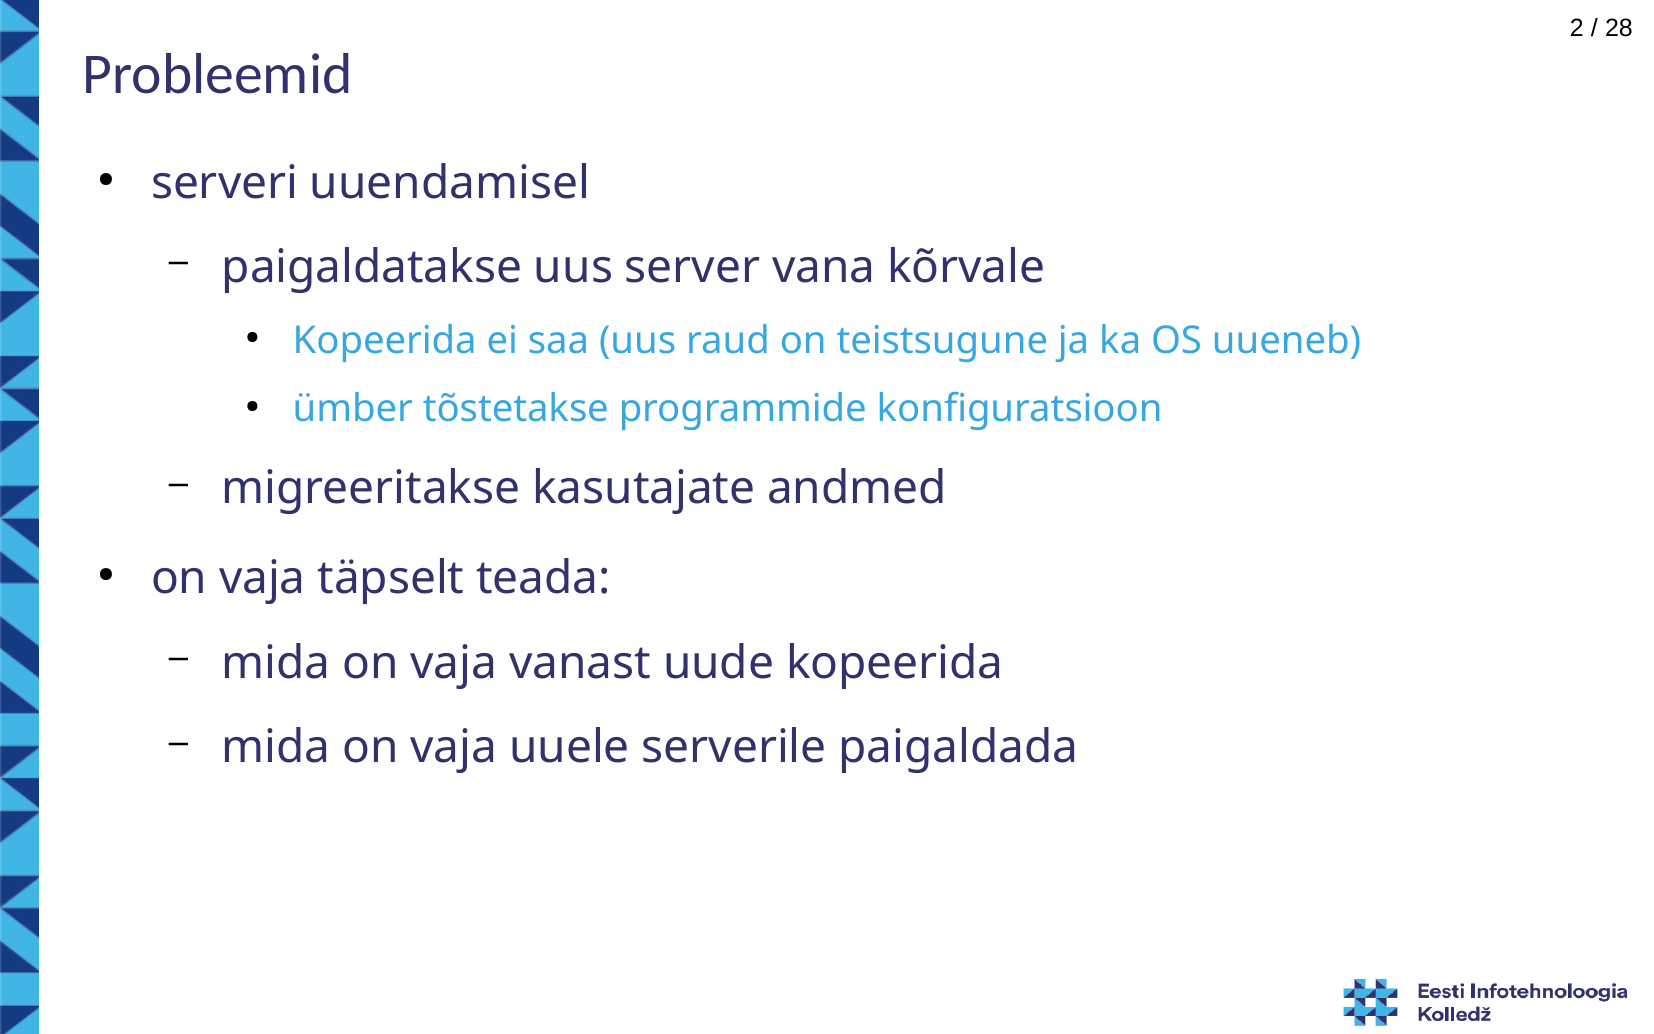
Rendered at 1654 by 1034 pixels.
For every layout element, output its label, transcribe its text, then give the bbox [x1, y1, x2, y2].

title Probleemid [82, 41, 1571, 119]
list serveri uuendamisel paigaldatakse uus server vana kõrvale Kopeerida ei saa (uus raud on teistsugune ja ka OS uueneb) ümber tõstetakse programmide konfiguratsioon migreeritakse kasutajate andmed on vaja täpselt teada: mida on vaja vanast uude kopeerida mida on vaja uuele serverile paigaldada [80, 148, 1536, 867]
